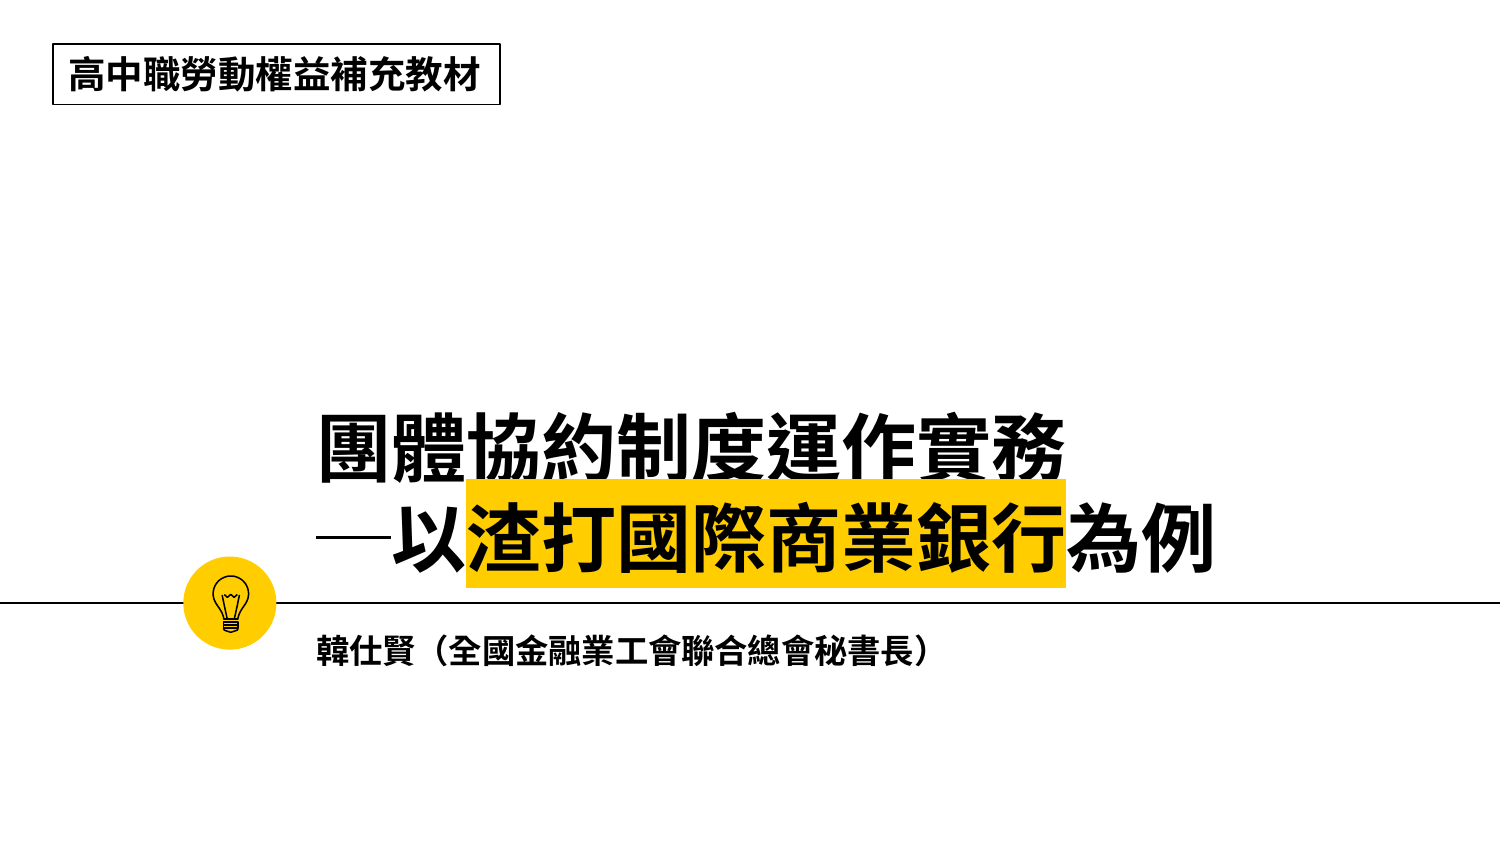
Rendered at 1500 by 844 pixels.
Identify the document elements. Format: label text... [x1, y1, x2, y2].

text_box 韓仕賢（全國金融業工會聯合總會秘書長） [301, 622, 971, 679]
title 團體協約制度運作實務 ─以渣打國際商業銀行為例 [301, 386, 1420, 577]
text_box 高中職勞動權益補充教材 [53, 43, 500, 105]
